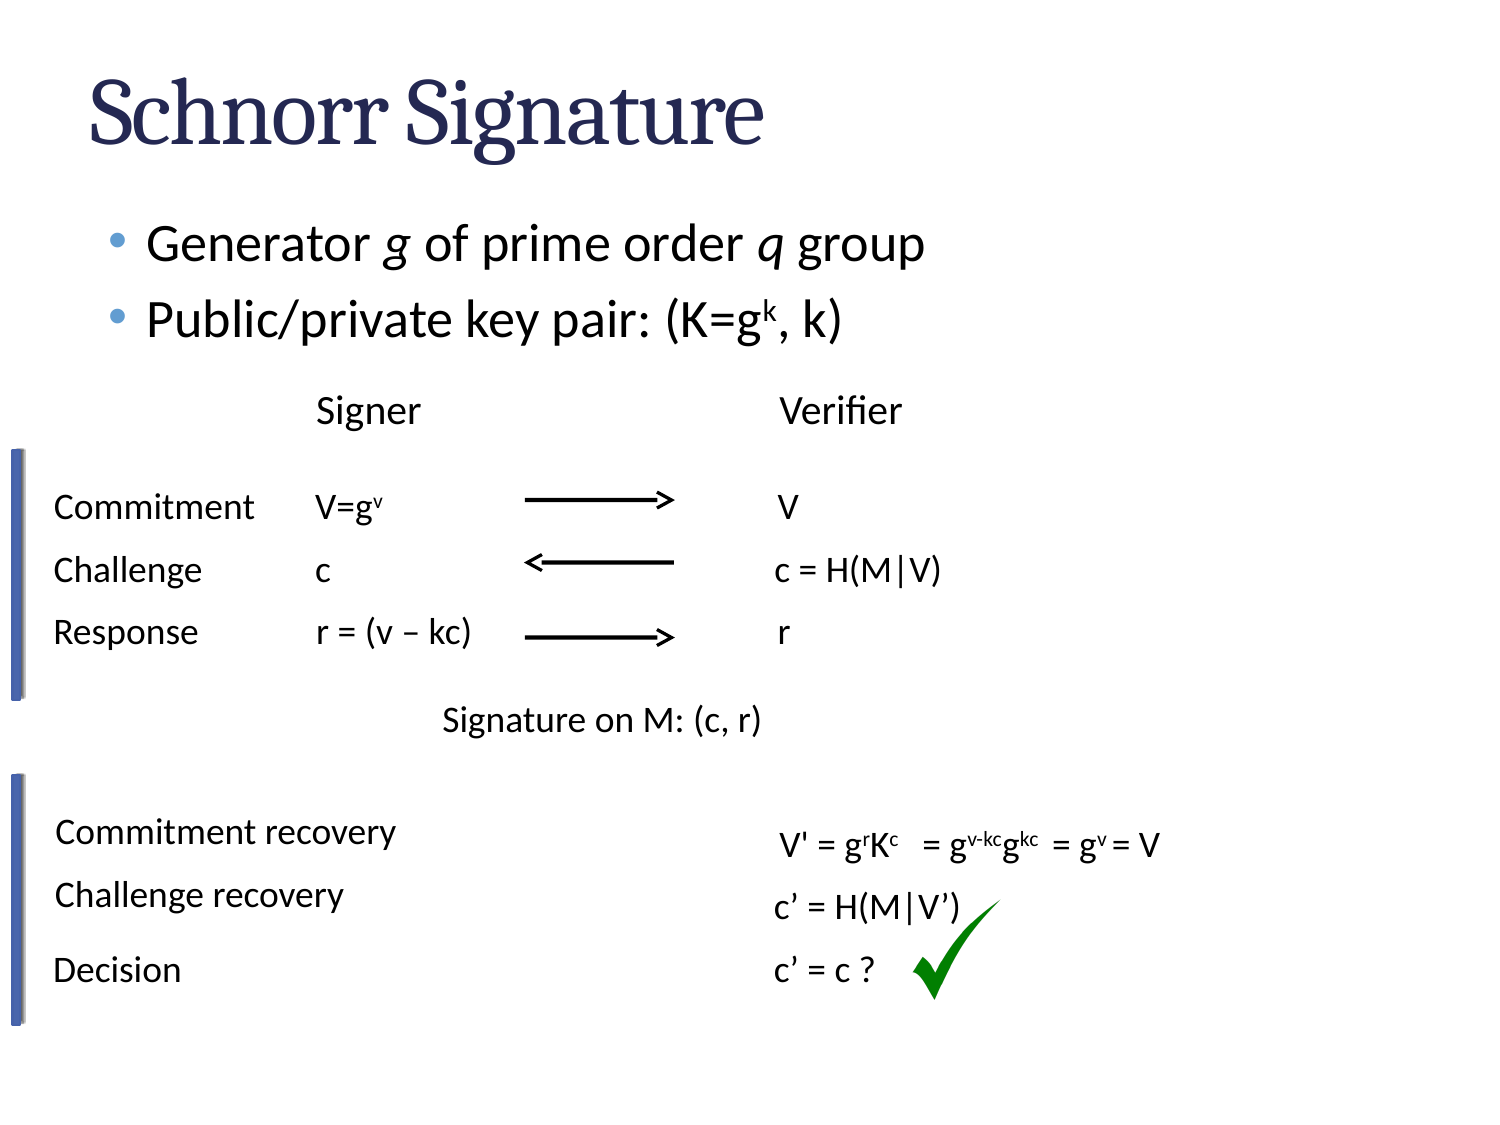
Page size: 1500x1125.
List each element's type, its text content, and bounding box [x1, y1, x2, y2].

picture [912, 899, 1001, 1000]
text_box c’ = H(M|V’) [759, 874, 985, 935]
text_box V=gv [300, 474, 398, 535]
text_box V' = grKc [764, 812, 907, 873]
text_box c [300, 537, 346, 598]
text_box Commitment [39, 474, 271, 535]
text_box Challenge recovery [40, 862, 360, 923]
text_box r = (v – kc) [301, 599, 488, 660]
list Generator g of prime order q group Public/private key pair: (K=gk, k) [75, 200, 1325, 388]
text_box [12, 774, 20, 1025]
text_box [12, 450, 20, 700]
text_box Signer [301, 375, 437, 440]
text_box r [762, 599, 806, 660]
text_box Response [38, 599, 215, 660]
text_box V [762, 474, 814, 535]
text_box Challenge [38, 537, 218, 598]
text_box Commitment recovery [40, 799, 412, 860]
text_box Verifier [764, 375, 918, 440]
text_box Decision [38, 937, 197, 998]
title Schnorr Signature [75, 12, 1325, 200]
text_box c = H(M|V) [759, 537, 966, 598]
text_box = gv-kcgkc = gv = V [907, 812, 1176, 873]
text_box Signature on M: (c, r) [427, 687, 778, 748]
text_box c’ = c ? [759, 937, 900, 998]
